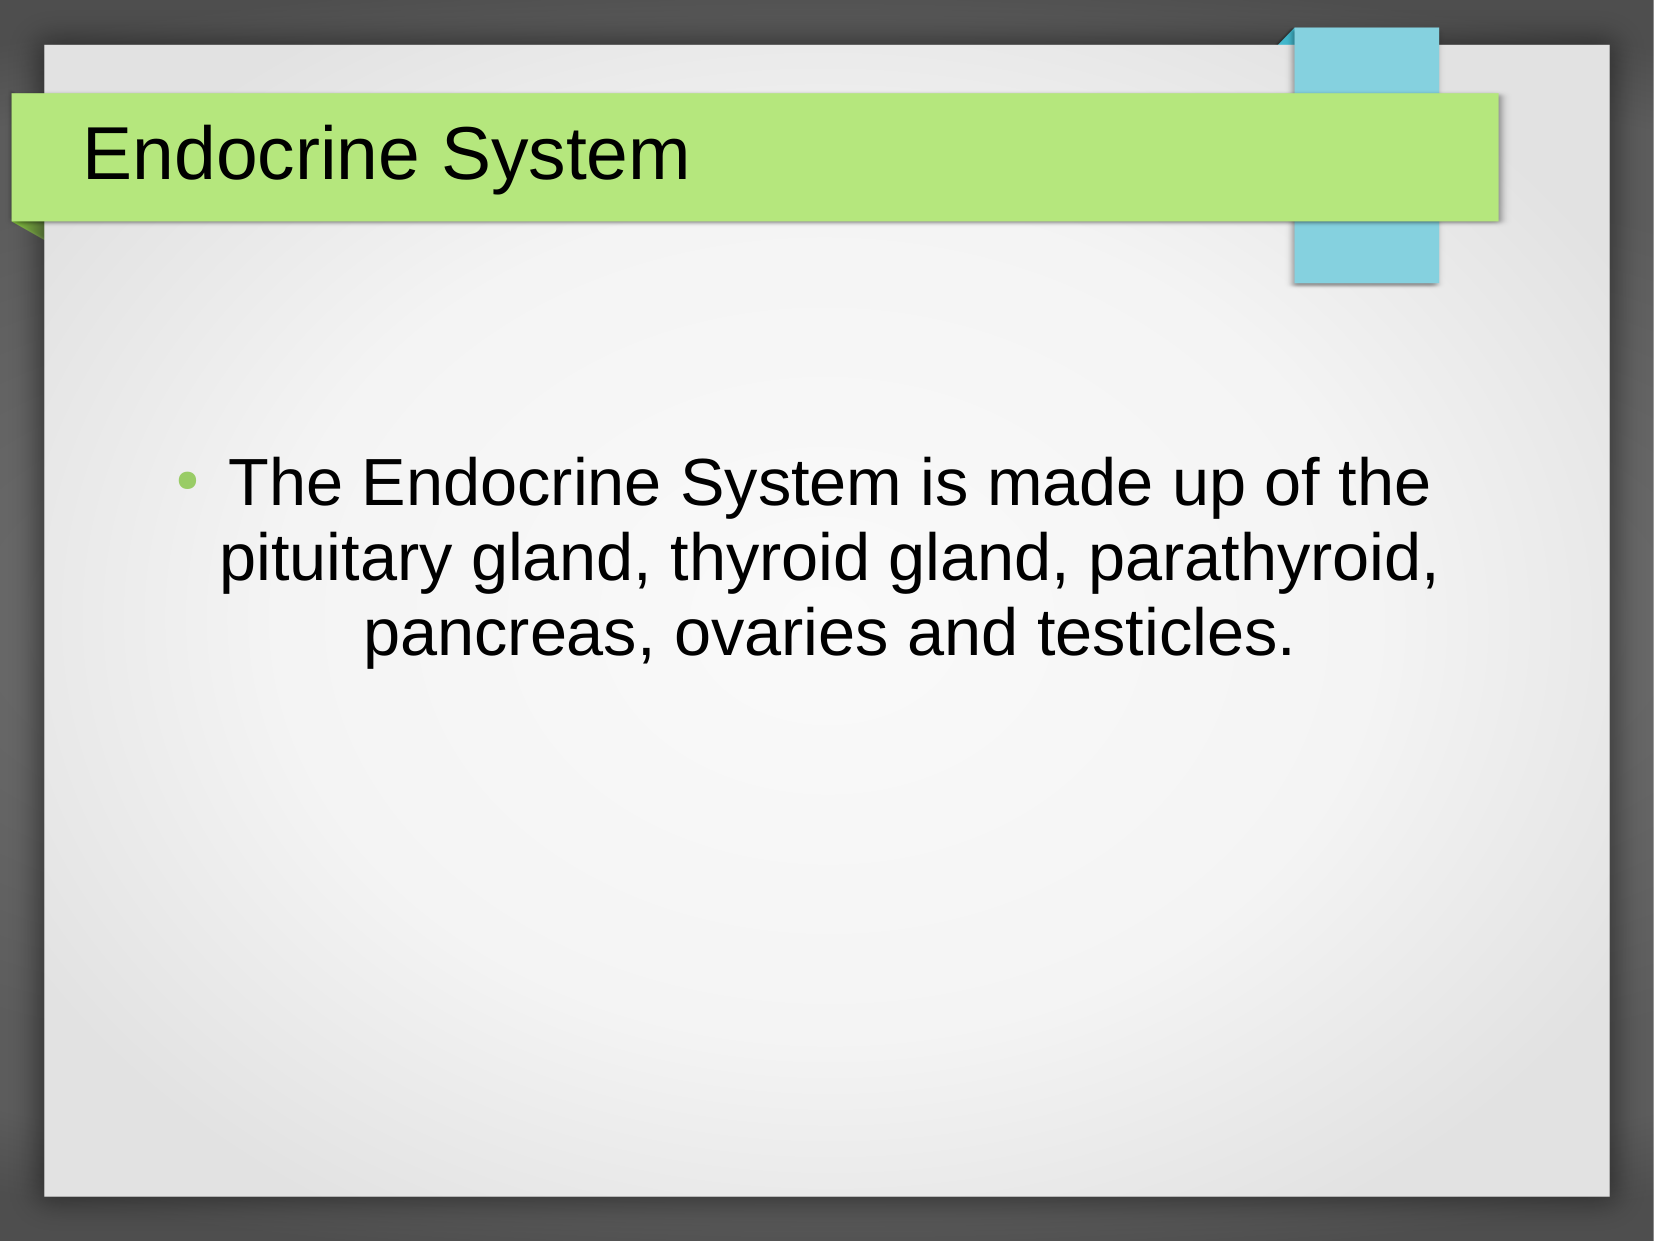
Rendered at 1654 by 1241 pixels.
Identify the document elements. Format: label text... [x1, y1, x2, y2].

list The Endocrine System is made up of the pituitary gland, thyroid gland, parathyroid, pancreas, ovaries and testicles. [50, 445, 1540, 1165]
title Endocrine System [82, 94, 1264, 213]
picture [0, 0, 1654, 1241]
